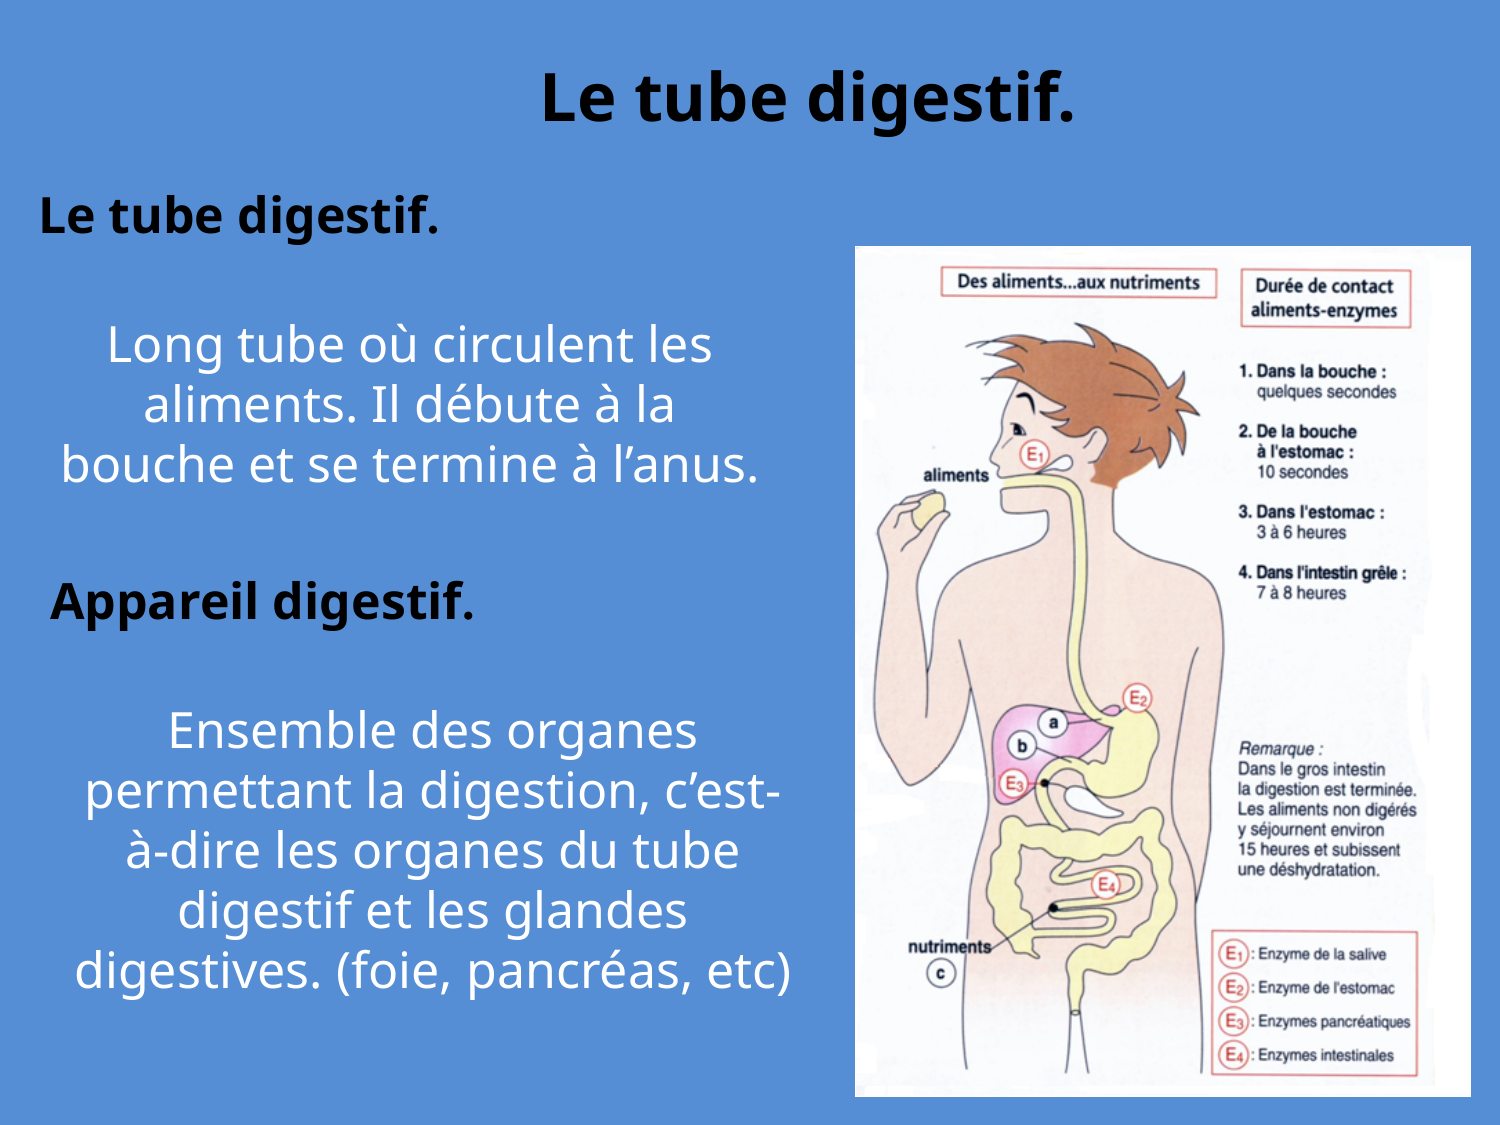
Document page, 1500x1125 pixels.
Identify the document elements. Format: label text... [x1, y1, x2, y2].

text_box Appareil digestif. [35, 562, 692, 638]
picture [855, 246, 1471, 1097]
text_box Long tube où circulent les aliments. Il débute à la bouche et se termine à l’anus. [35, 304, 786, 500]
title Le tube digestif. [410, 46, 1207, 143]
text_box Le tube digestif. [23, 175, 575, 251]
text_box Ensemble des organes permettant la digestion, c’est-à-dire les organes du tube digestif et les glandes digestives. (foie, pancréas, etc) [58, 691, 809, 1007]
